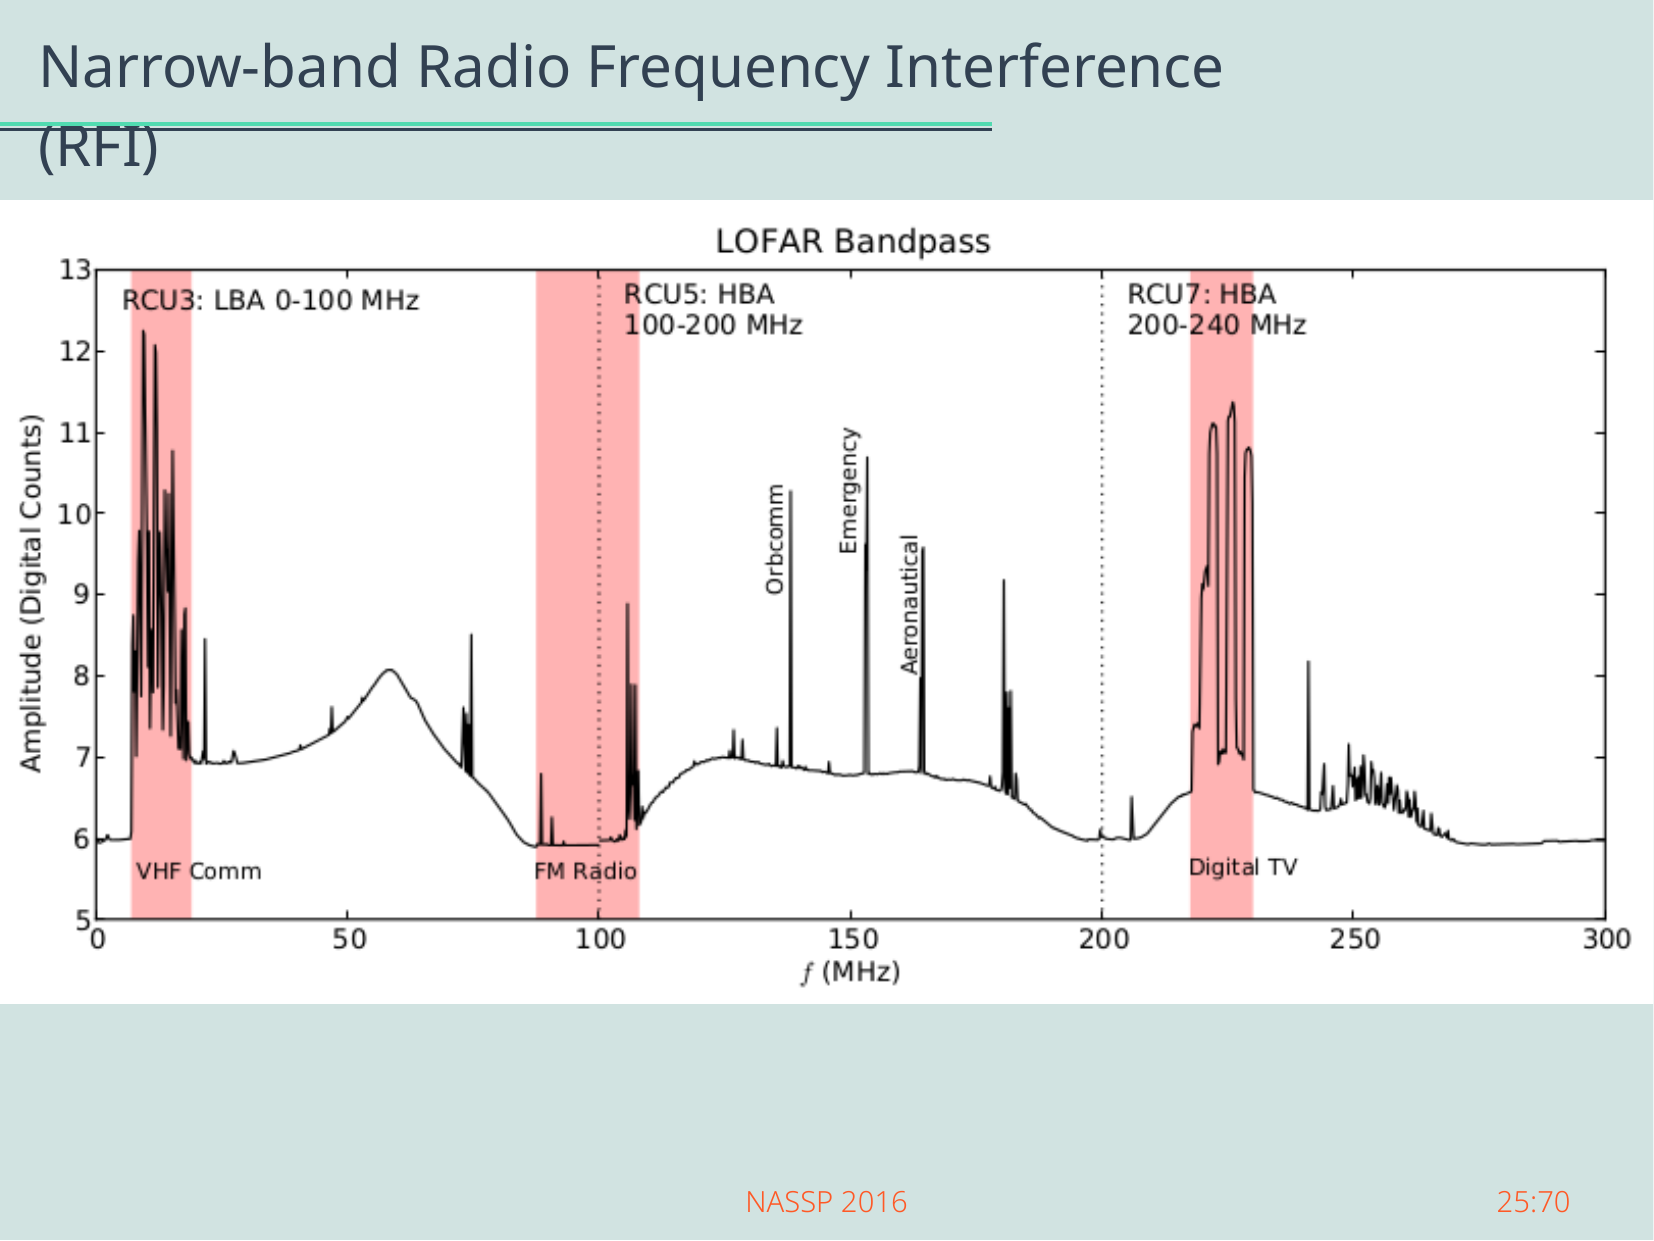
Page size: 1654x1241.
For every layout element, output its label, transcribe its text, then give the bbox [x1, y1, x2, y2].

picture [0, 200, 1654, 1004]
text_box Narrow-band Radio Frequency Interference (RFI) [23, 17, 1312, 103]
